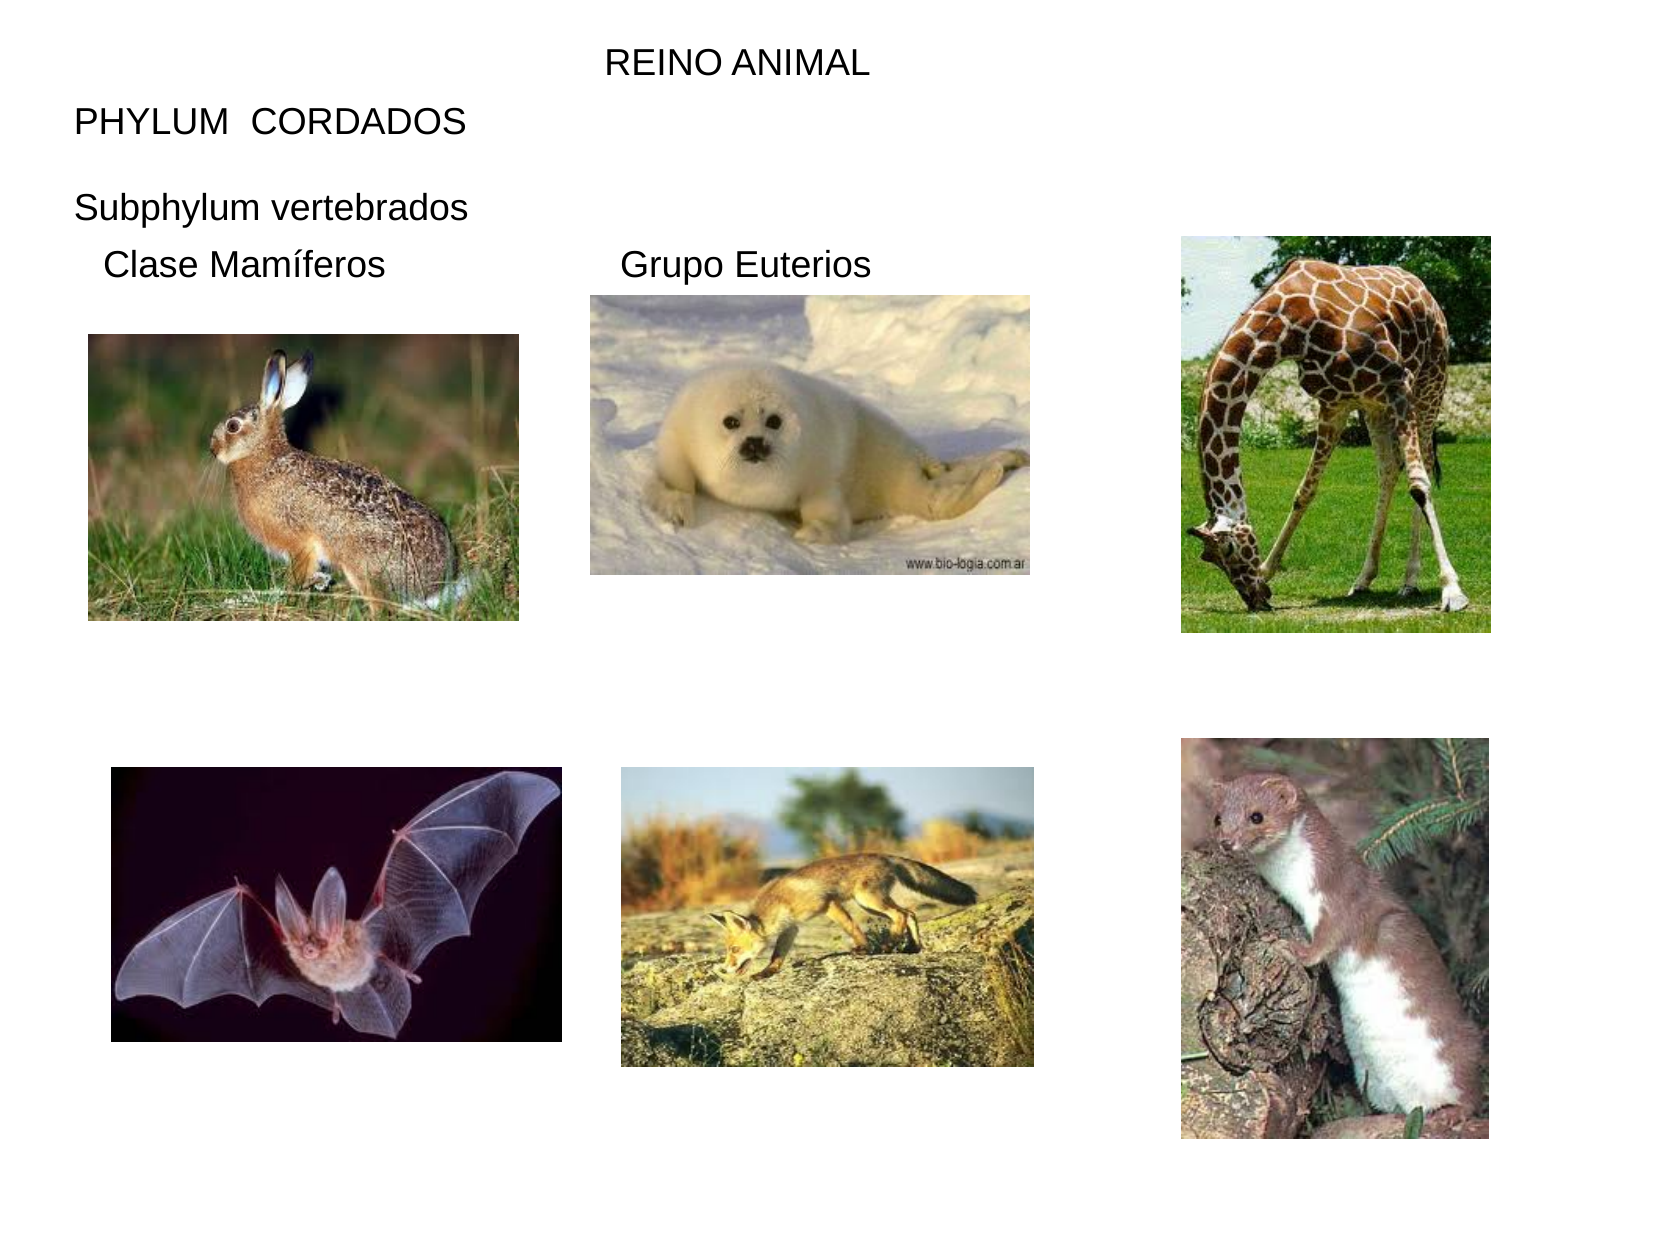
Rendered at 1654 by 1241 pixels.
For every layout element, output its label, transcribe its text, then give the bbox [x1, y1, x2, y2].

picture [590, 295, 1030, 575]
text_box Clase Mamíferos Grupo Euterios [88, 236, 1004, 294]
picture [88, 334, 519, 621]
text_box Subphylum vertebrados [59, 179, 484, 237]
text_box REINO ANIMAL [589, 34, 886, 91]
picture [1181, 738, 1489, 1139]
picture [1181, 236, 1491, 634]
text_box PHYLUM CORDADOS [59, 93, 483, 150]
picture [621, 767, 1034, 1067]
picture [111, 767, 562, 1042]
